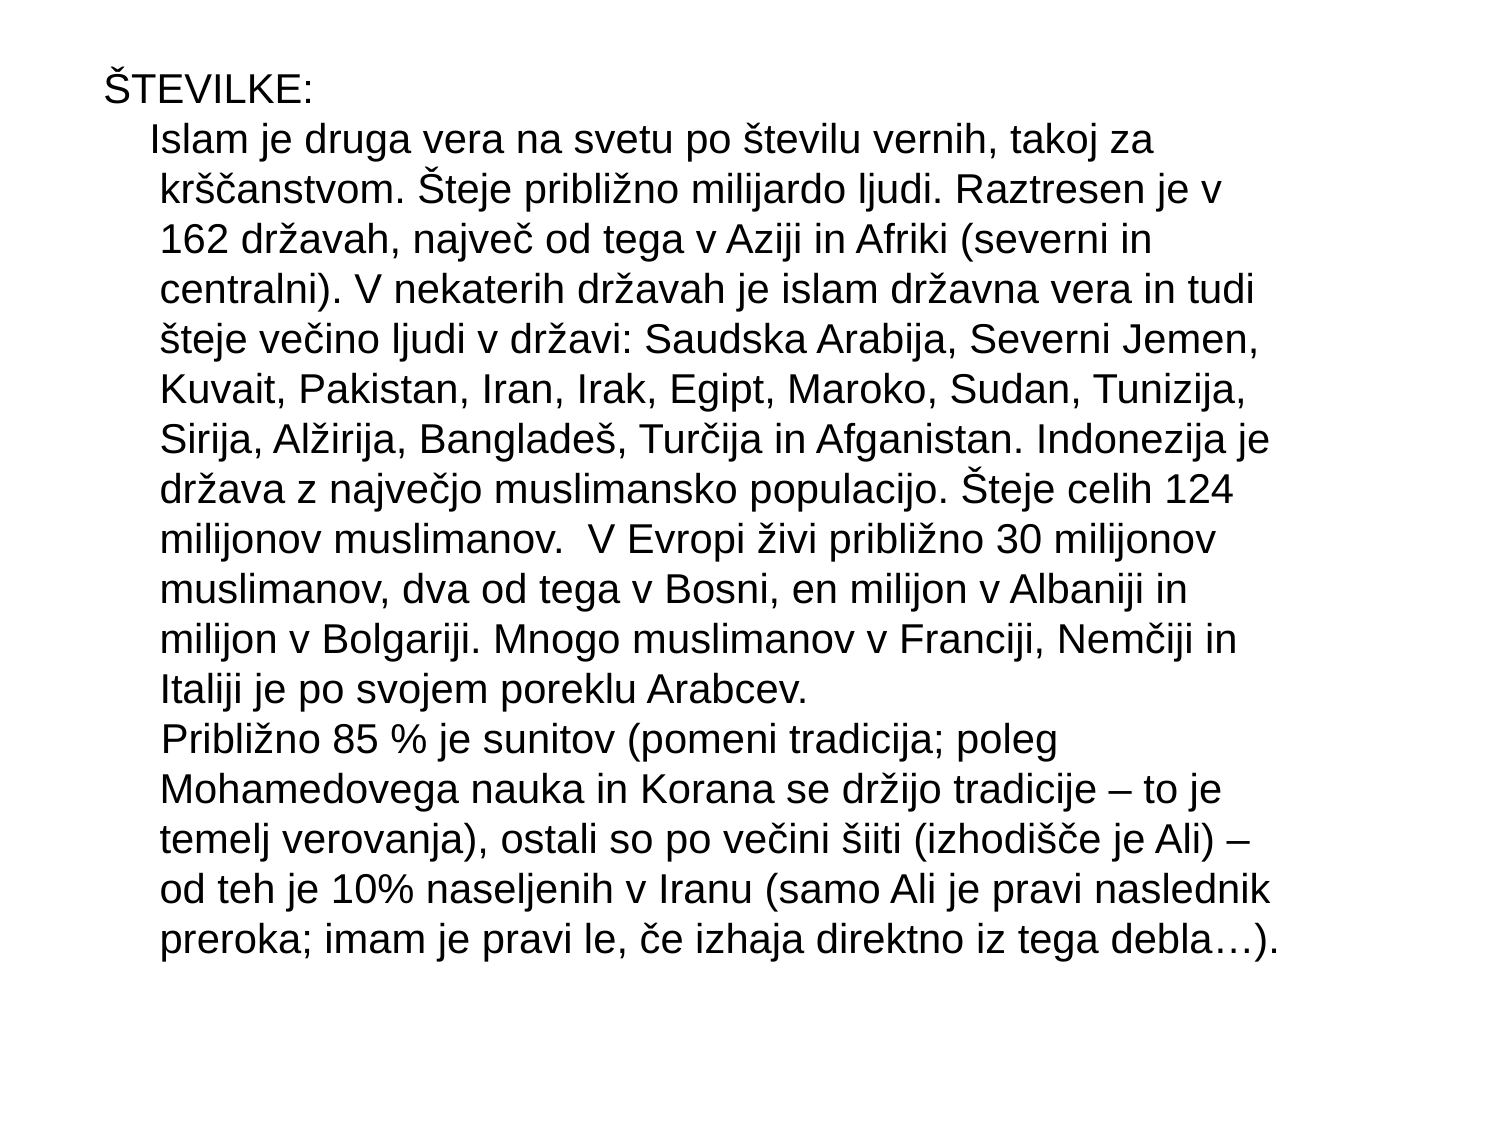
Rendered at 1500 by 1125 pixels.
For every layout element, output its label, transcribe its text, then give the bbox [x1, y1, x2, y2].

text_box ŠTEVILKE: Islam je druga vera na svetu po številu vernih, takoj za krščanstvom. Šteje približno milijardo ljudi. Raztresen je v 162 državah, največ od tega v Aziji in Afriki (severni in centralni). V nekaterih državah je islam državna vera in tudi šteje večino ljudi v državi: Saudska Arabija, Severni Jemen, Kuvait, Pakistan, Iran, Irak, Egipt, Maroko, Sudan, Tunizija, Sirija, Alžirija, Bangladeš, Turčija in Afganistan. Indonezija je država z največjo muslimansko populacijo. Šteje celih 124 milijonov muslimanov. V Evropi živi približno 30 milijonov muslimanov, dva od tega v Bosni, en milijon v Albaniji in milijon v Bolgariji. Mnogo muslimanov v Franciji, Nemčiji in Italiji je po svojem poreklu Arabcev. Približno 85 % je sunitov (pomeni tradicija; poleg Mohamedovega nauka in Korana se držijo tradicije – to je temelj verovanja), ostali so po večini šiiti (izhodišče je Ali) – od teh je 10% naseljenih v Iranu (samo Ali je pravi naslednik preroka; imam je pravi le, če izhaja direktno iz tega debla…). [88, 54, 1317, 1060]
